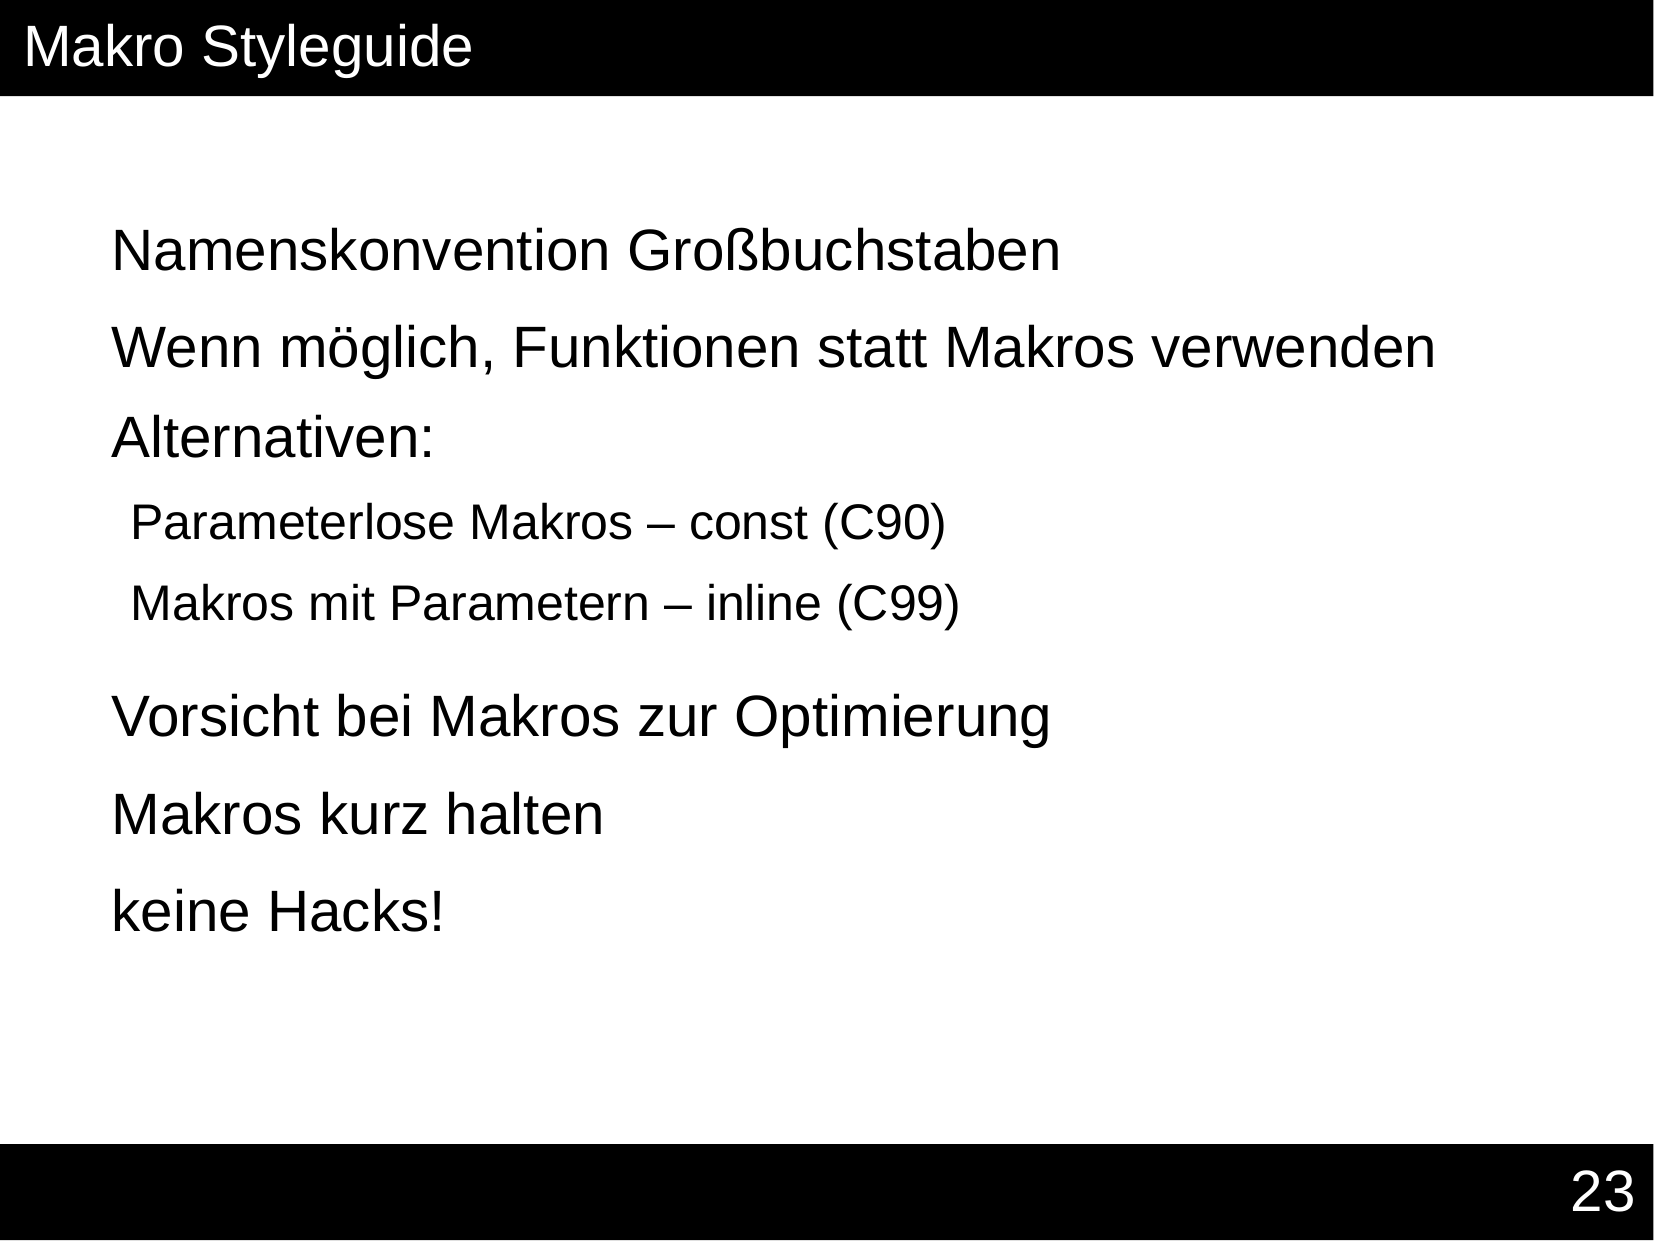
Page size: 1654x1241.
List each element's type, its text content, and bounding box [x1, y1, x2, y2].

text_box Makro Styleguide [8, 5, 766, 94]
text_box Namenskonvention Großbuchstaben Wenn möglich, Funktionen statt Makros verwenden Alternativen: Parameterlose Makros – const (C90) Makros mit Parametern – inline (C99) Vorsicht bei Makros zur Optimierung Makros kurz halten keine Hacks! [80, 177, 1654, 1090]
